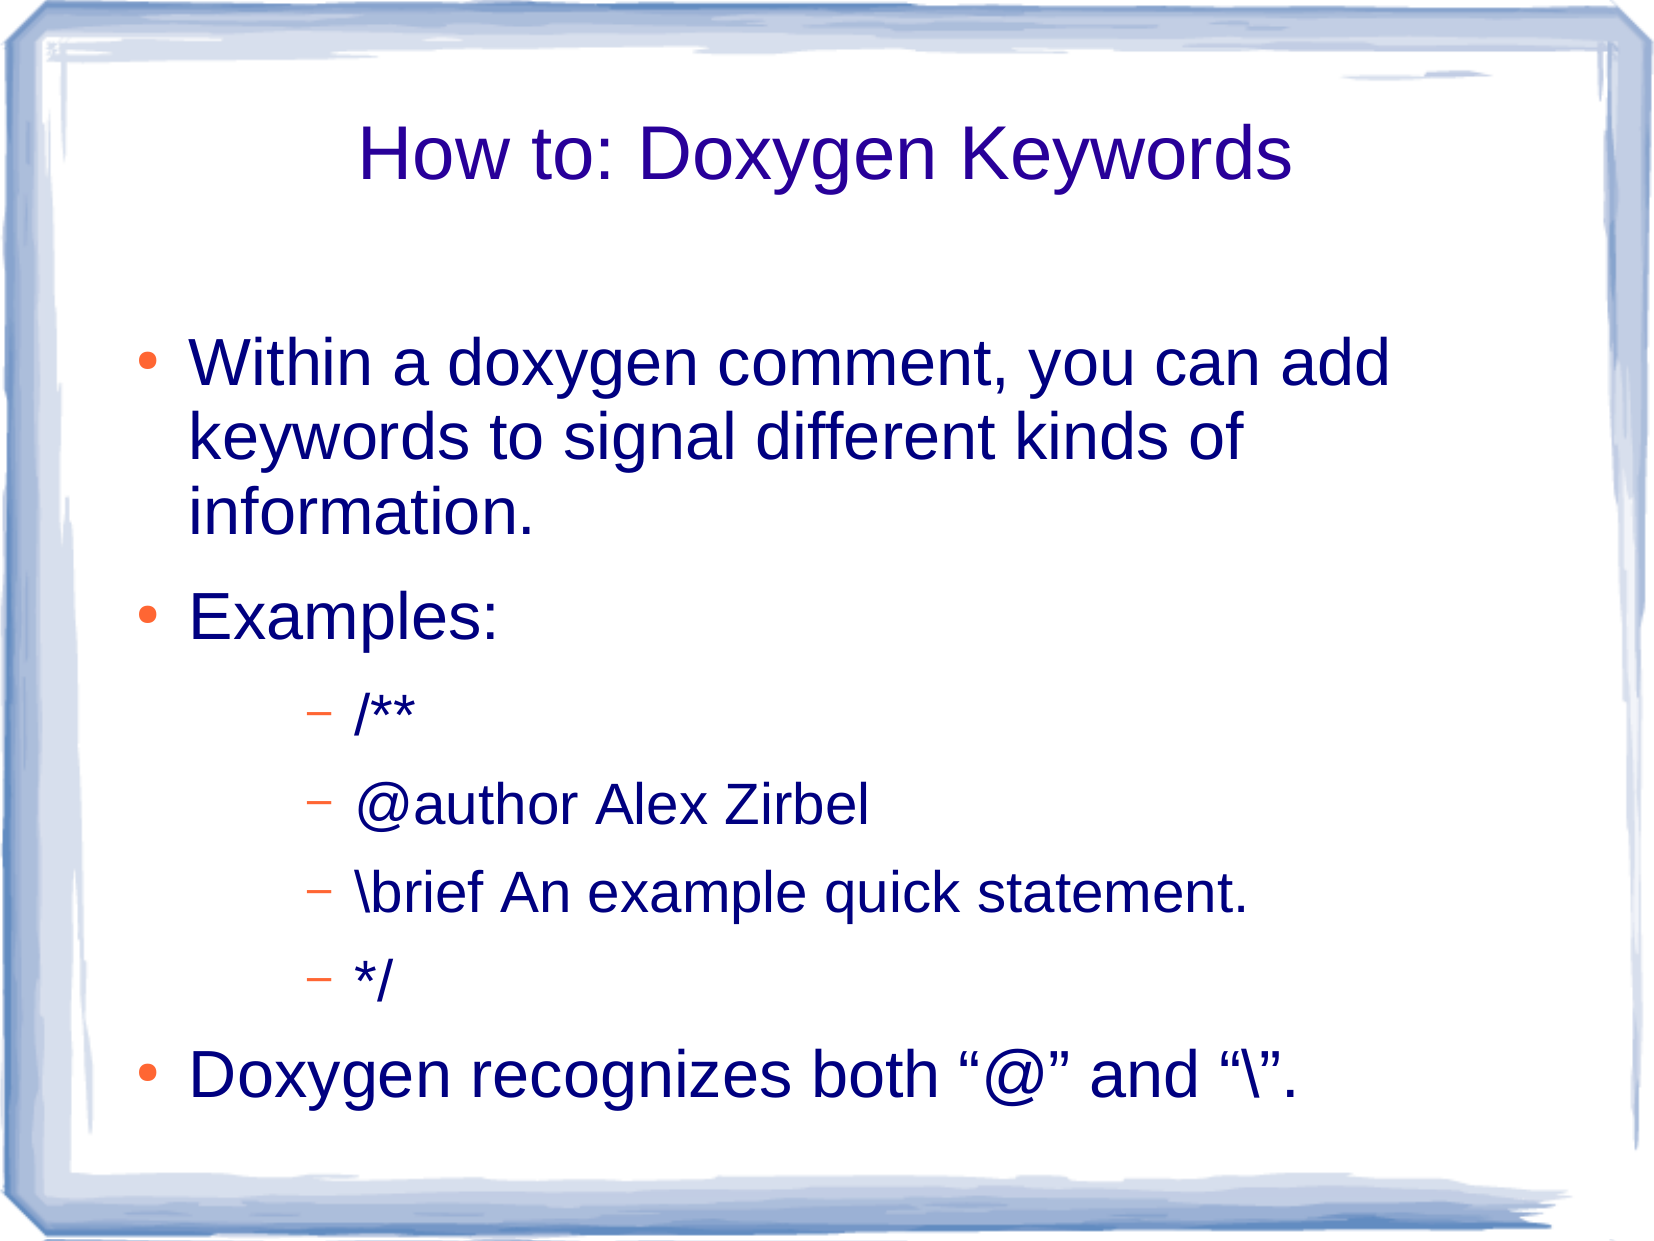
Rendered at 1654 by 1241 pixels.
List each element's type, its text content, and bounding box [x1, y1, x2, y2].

list Within a doxygen comment, you can add keywords to signal different kinds of information. Examples: /** @author Alex Zirbel \brief An example quick statement. */ Doxygen recognizes both “@” and “\”. [118, 324, 1571, 1144]
title How to: Doxygen Keywords [82, 49, 1571, 257]
picture [0, 0, 1654, 1241]
